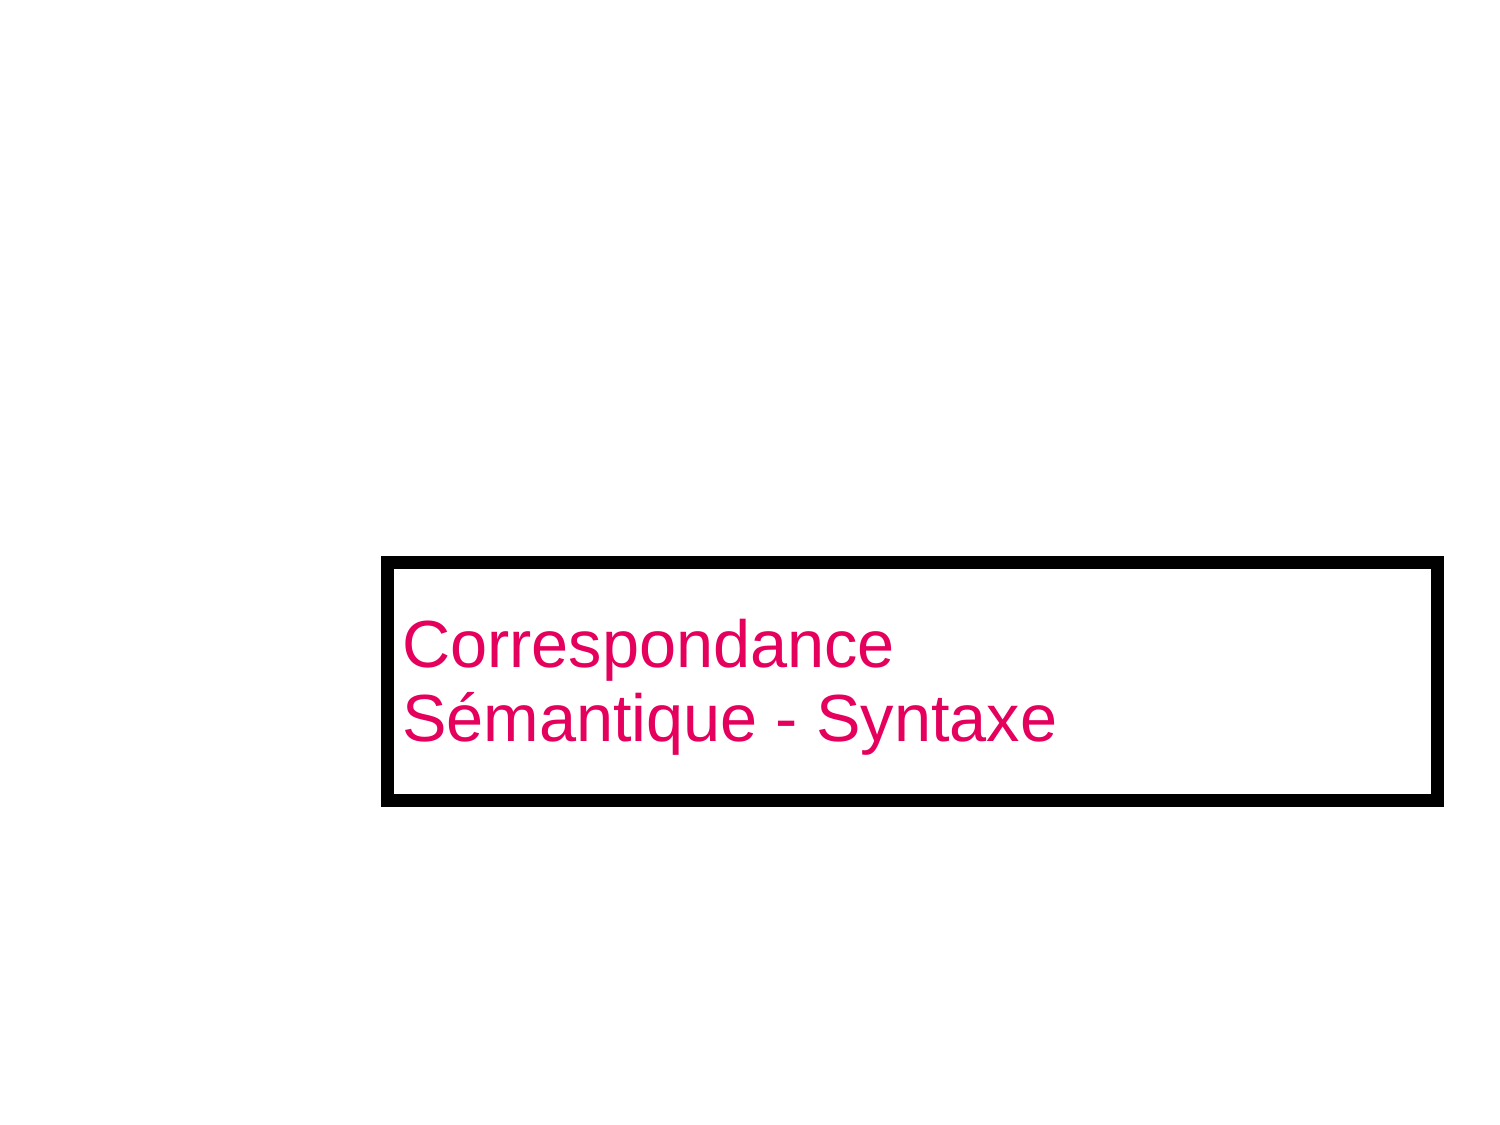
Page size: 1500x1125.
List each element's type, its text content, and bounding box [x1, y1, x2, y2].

subtitle Correspondance Sémantique - Syntaxe [387, 562, 1438, 801]
